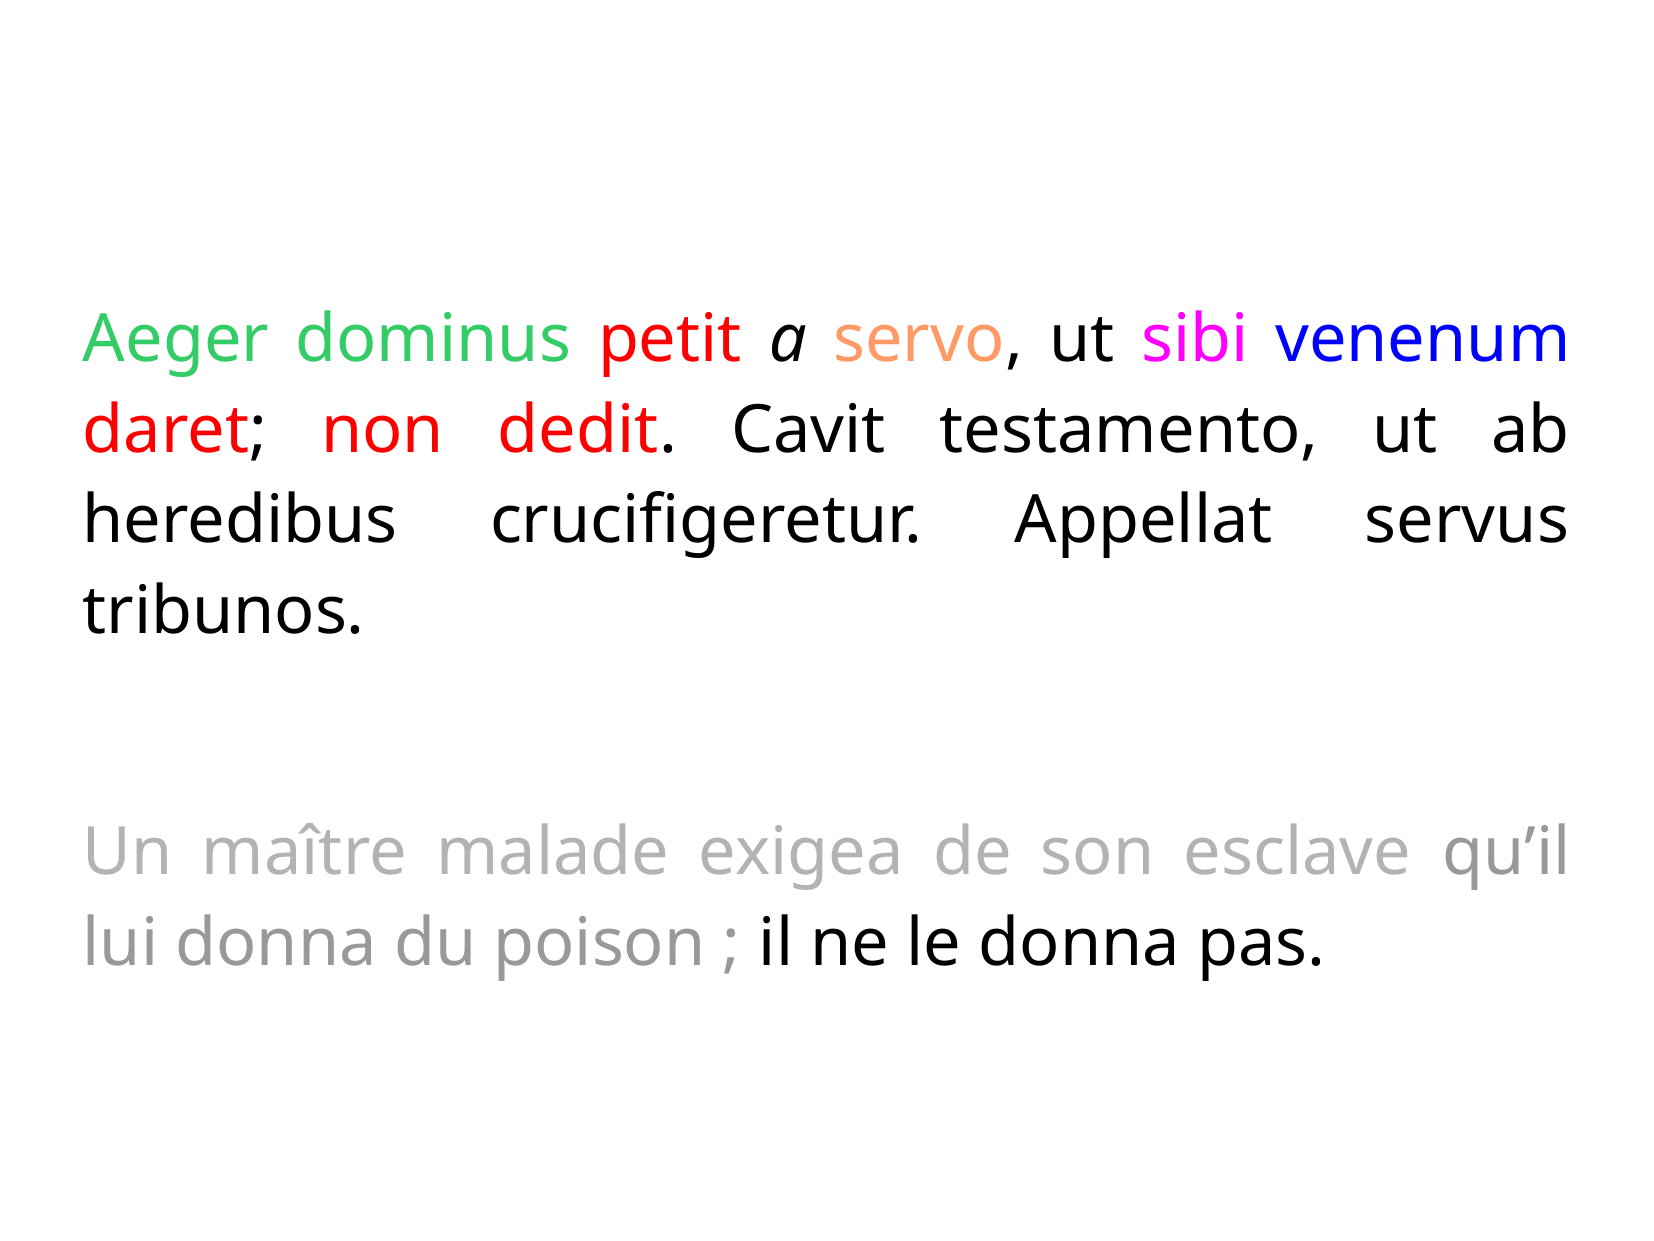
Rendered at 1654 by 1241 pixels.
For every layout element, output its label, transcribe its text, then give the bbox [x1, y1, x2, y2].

list Aeger dominus petit a servo, ut sibi venenum daret; non dedit. Cavit testamento, ut ab heredibus crucifigeretur. Appellat servus tribunos. Un maître malade exigea de son esclave qu’il lui donna du poison ; il ne le donna pas. [82, 290, 1571, 1010]
